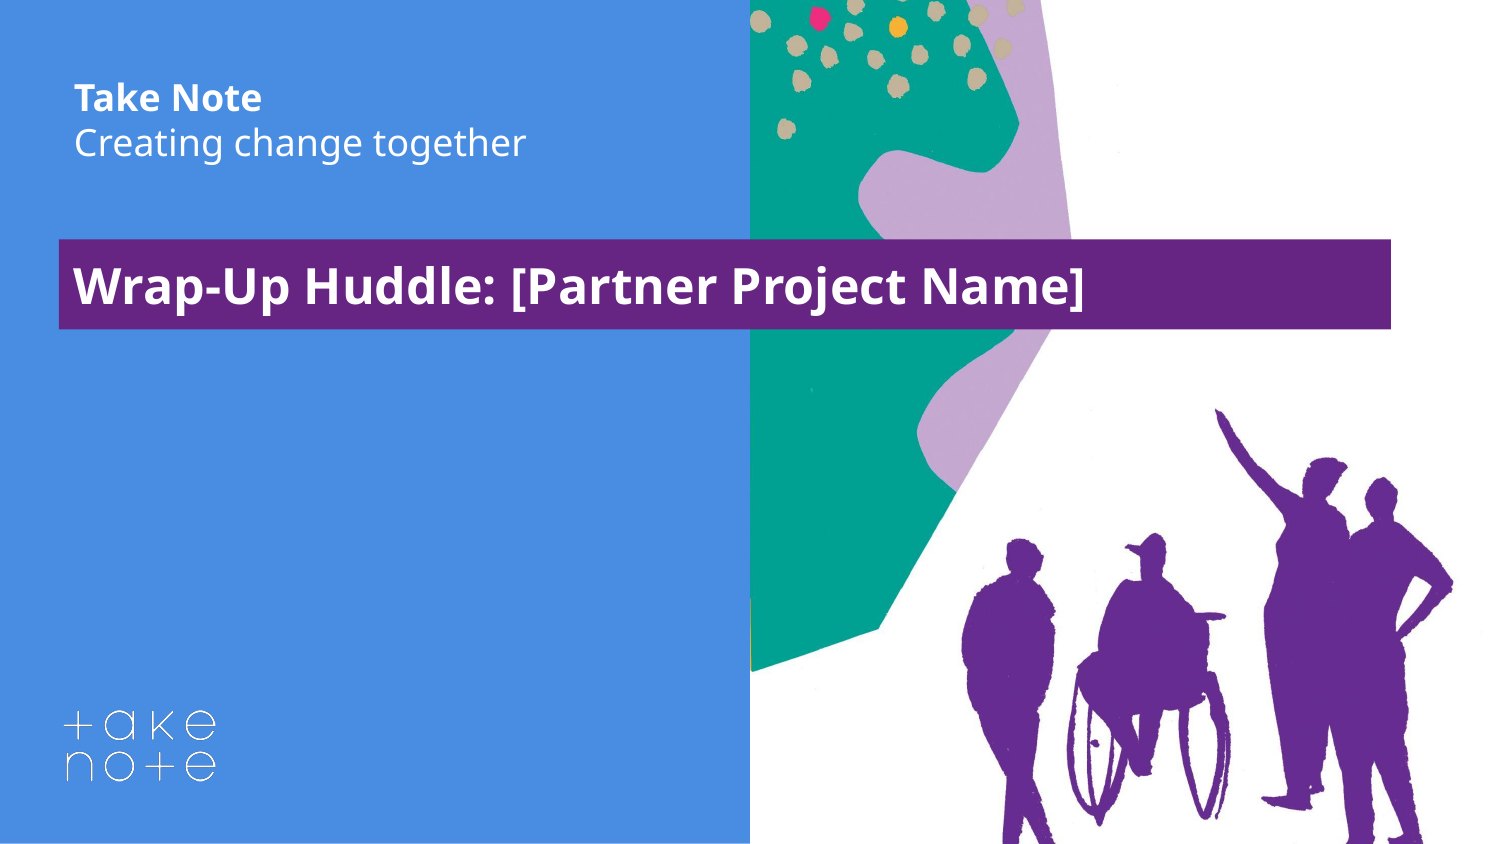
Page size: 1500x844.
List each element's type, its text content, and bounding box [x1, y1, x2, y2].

picture [59, 704, 221, 786]
text_box Take Note Creating change together [59, 58, 600, 180]
text_box [0, 0, 750, 844]
picture [750, 0, 1500, 844]
text_box Wrap-Up Huddle: [Partner Project Name] [58, 239, 1391, 330]
